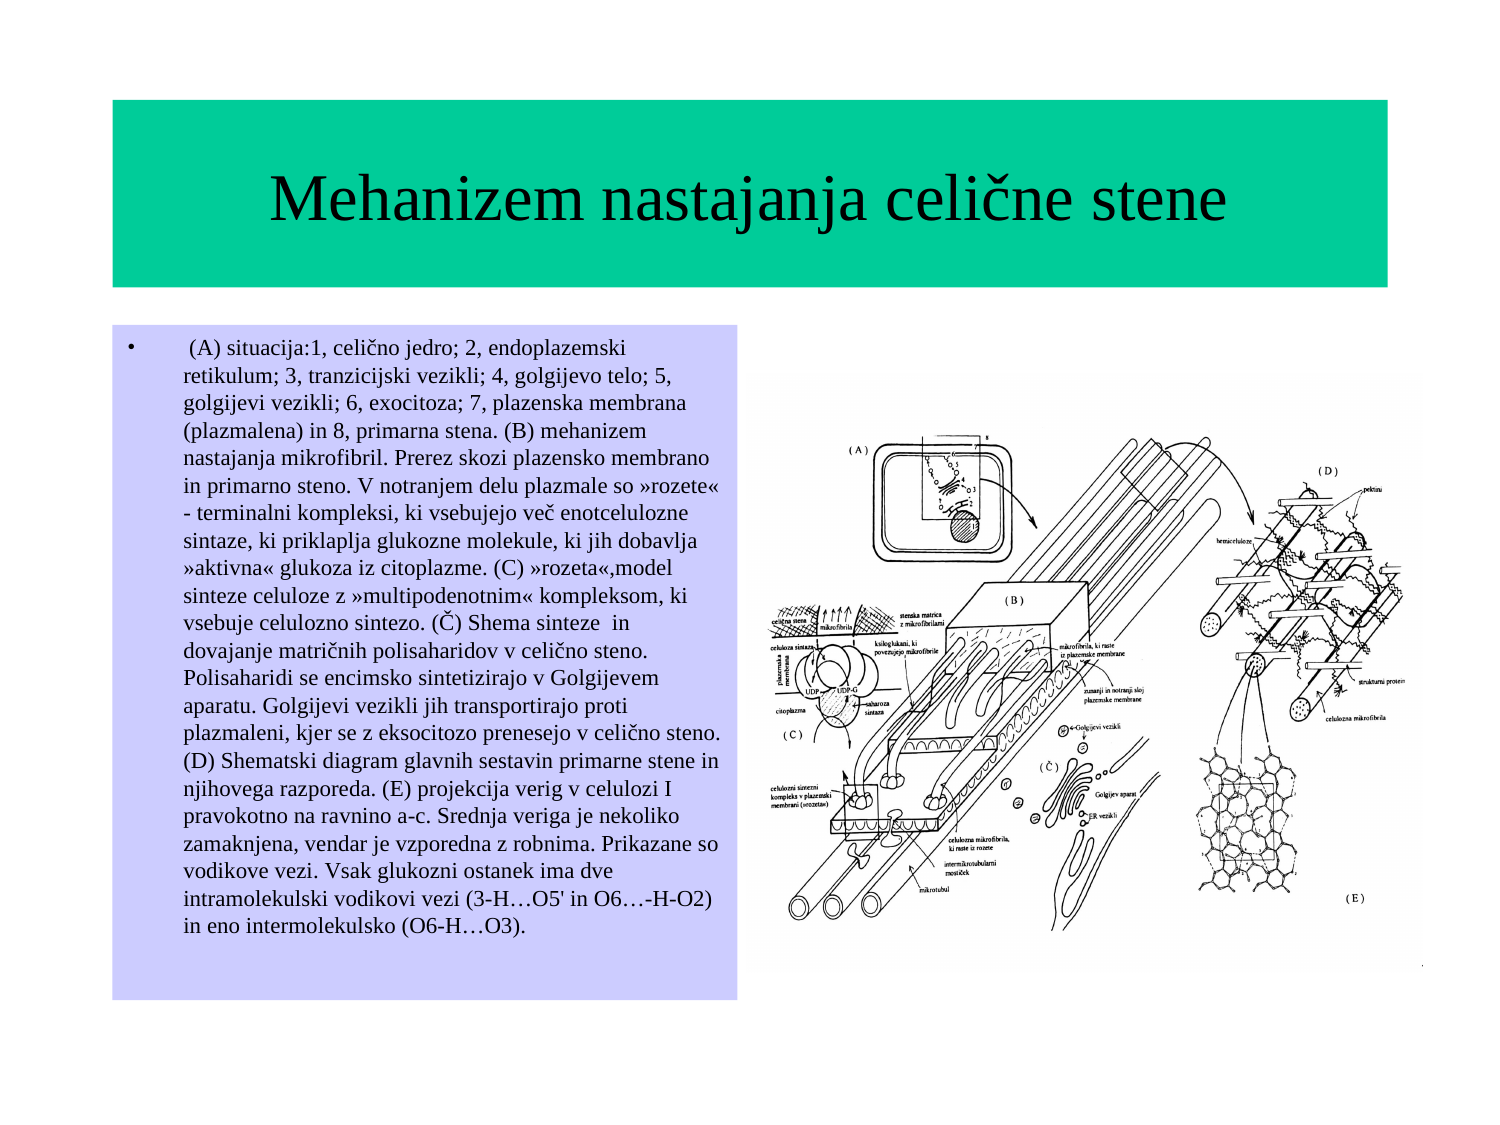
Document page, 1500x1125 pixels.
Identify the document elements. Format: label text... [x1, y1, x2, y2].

list (A) situacija:1, celično jedro; 2, endoplazemski retikulum; 3, tranzicijski vezikli; 4, golgijevo telo; 5, golgijevi vezikli; 6, exocitoza; 7, plazenska membrana (plazmalena) in 8, primarna stena. (B) mehanizem nastajanja mikrofibril. Prerez skozi plazensko membrano in primarno steno. V notranjem delu plazmale so »rozete« - terminalni kompleksi, ki vsebujejo več enotcelulozne sintaze, ki priklaplja glukozne molekule, ki jih dobavlja »aktivna« glukoza iz citoplazme. (C) »rozeta«,model sinteze celuloze z »multipodenotnim« kompleksom, ki vsebuje celulozno sintezo. (Č) Shema sinteze in dovajanje matričnih polisaharidov v celično steno. Polisaharidi se encimsko sintetizirajo v Golgijevem aparatu. Golgijevi vezikli jih transportirajo proti plazmaleni, kjer se z eksocitozo prenesejo v celično steno. (D) Shematski diagram glavnih sestavin primarne stene in njihovega razporeda. (E) projekcija verig v celulozi I pravokotno na ravnino a-c. Srednja veriga je nekoliko zamaknjena, vendar je vzporedna z robnima. Prikazane so vodikove vezi. Vsak glukozni ostanek ima dve intramolekulski vodikovi vezi (3-H…O5' in O6…-H-O2) in eno intermolekulsko (O6-H…O3). [112, 324, 738, 1001]
title Mehanizem nastajanja celične stene [112, 99, 1388, 288]
picture [746, 373, 1423, 973]
